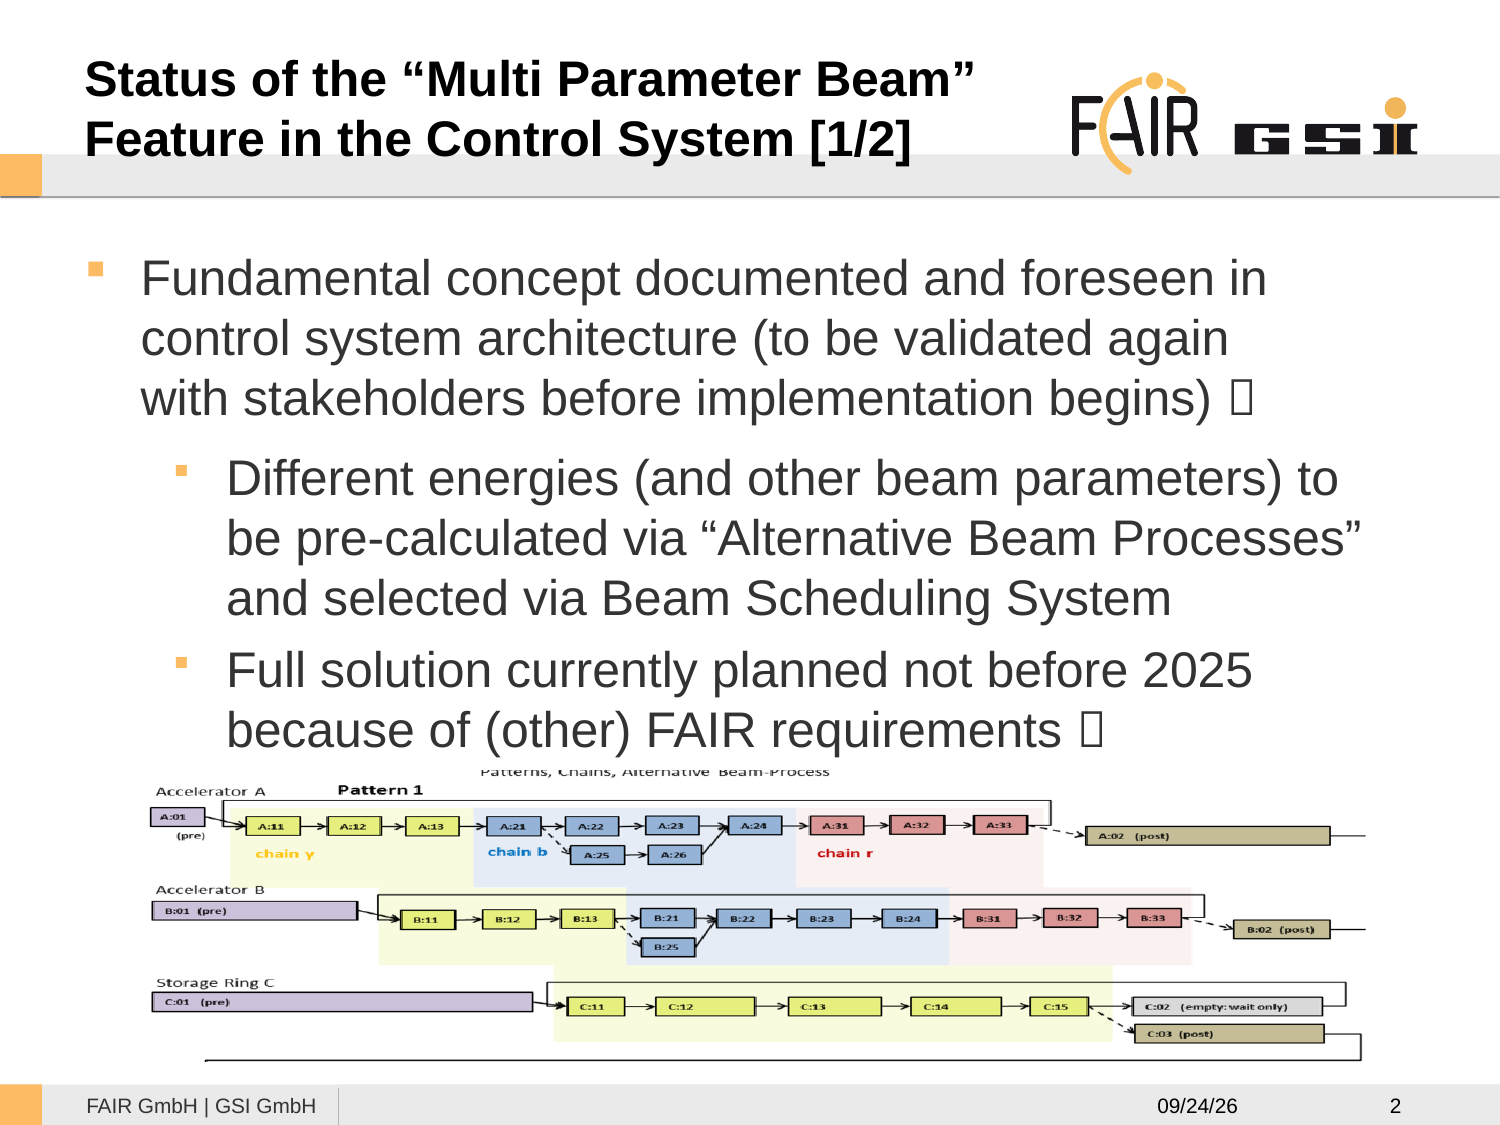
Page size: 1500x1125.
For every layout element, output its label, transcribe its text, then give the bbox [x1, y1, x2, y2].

picture [1233, 95, 1419, 154]
list Fundamental concept documented and foreseen in control system architecture (to be validated again with stakeholders before implementation begins)  Different energies (and other beam parameters) to be pre-calculated via “Alternative Beam Processes” and selected via Beam Scheduling System Full solution currently planned not before 2025 because of (other) FAIR requirements  [69, 237, 1417, 1043]
picture [1071, 70, 1199, 177]
picture [117, 1043, 1366, 1062]
title Status of the “Multi Parameter Beam” Feature in the Control System [1/2] [69, 44, 1015, 174]
